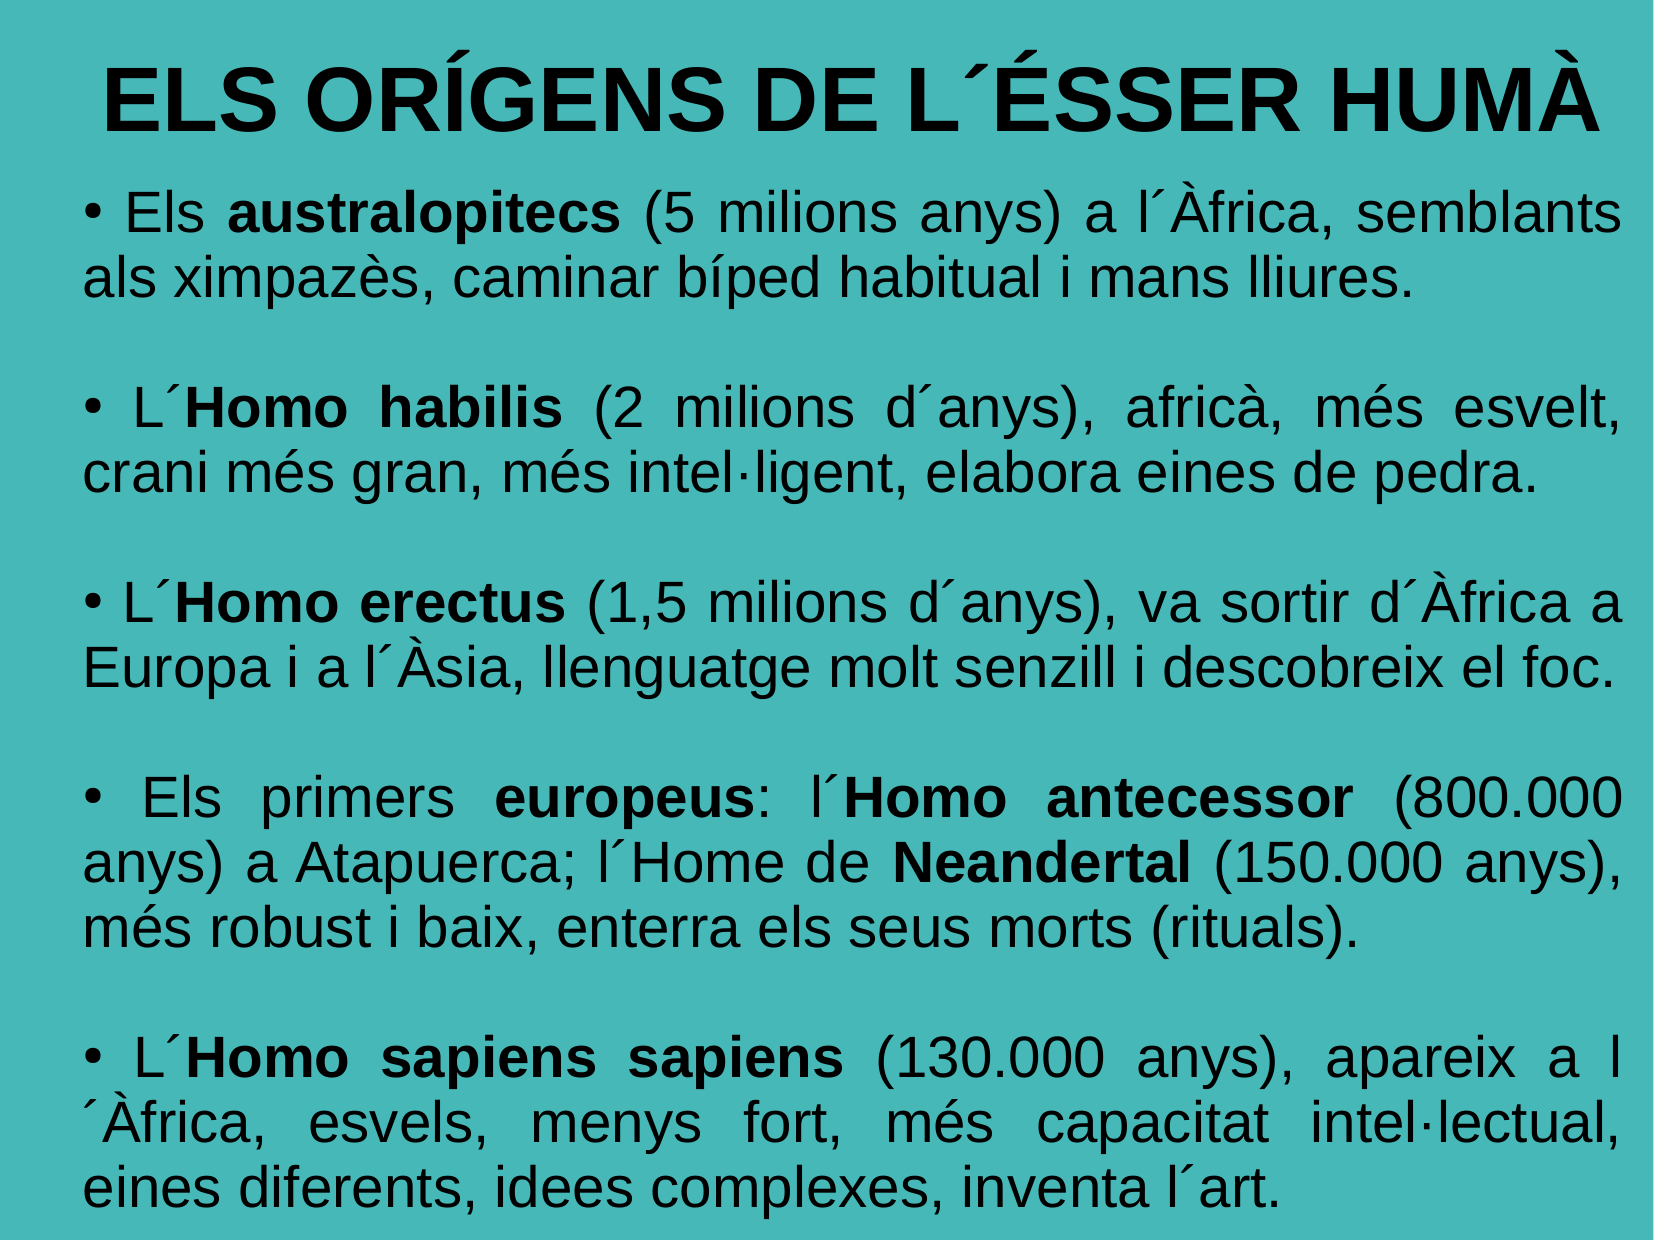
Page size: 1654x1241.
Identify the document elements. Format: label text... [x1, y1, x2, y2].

title ELS ORÍGENS DE L´ÉSSER HUMÀ [82, 3, 1625, 176]
subtitle Els australopitecs (5 milions anys) a l´Àfrica, semblants als ximpazès, caminar bíped habitual i mans lliures. L´Homo habilis (2 milions d´anys), africà, més esvelt, crani més gran, més intel·ligent, elabora eines de pedra. L´Homo erectus (1,5 milions d´anys), va sortir d´Àfrica a Europa i a l´Àsia, llenguatge molt senzill i descobreix el foc. Els primers europeus: l´Homo antecessor (800.000 anys) a Atapuerca; l´Home de Neandertal (150.000 anys), més robust i baix, enterra els seus morts (rituals). L´Homo sapiens sapiens (130.000 anys), apareix a l´Àfrica, esvels, menys fort, més capacitat intel·lectual, eines diferents, idees complexes, inventa l´art. [82, 176, 1625, 1224]
